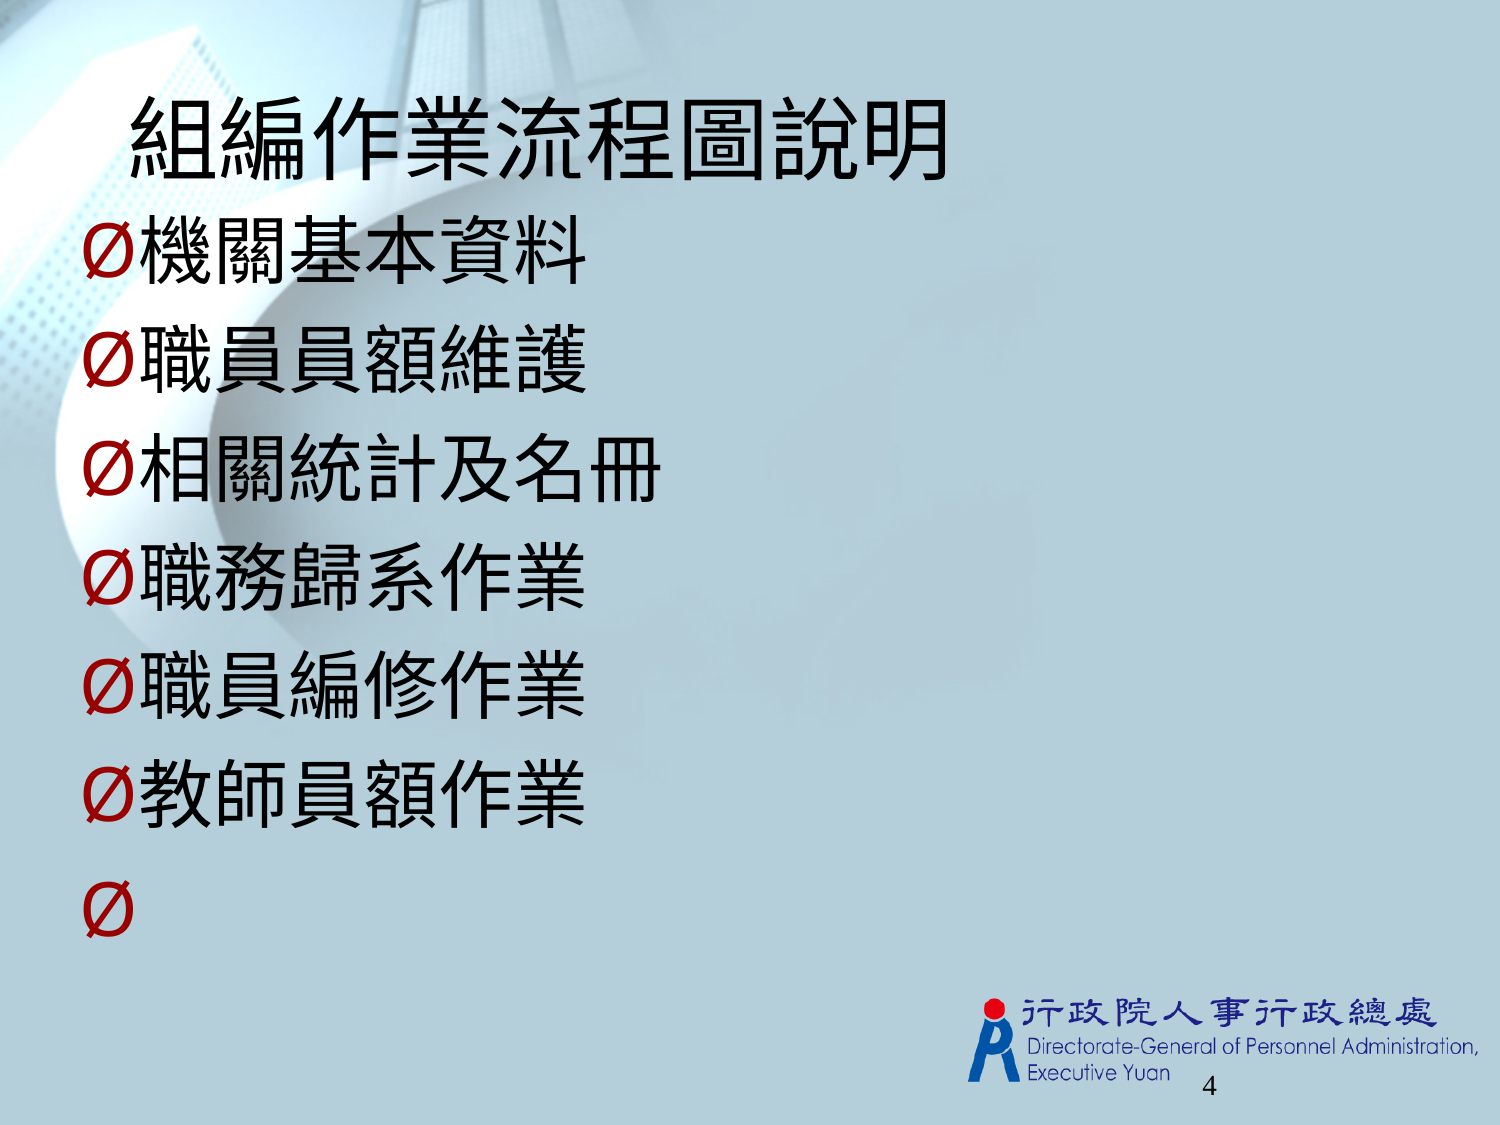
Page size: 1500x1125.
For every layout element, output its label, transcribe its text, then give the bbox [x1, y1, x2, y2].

title 組編作業流程圖說明 [112, 42, 1388, 231]
text_box [1187, 1058, 1500, 1124]
list 機關基本資料 職員員額維護 相關統計及名冊 職務歸系作業 職員編修作業 教師員額作業 [64, 196, 1340, 872]
